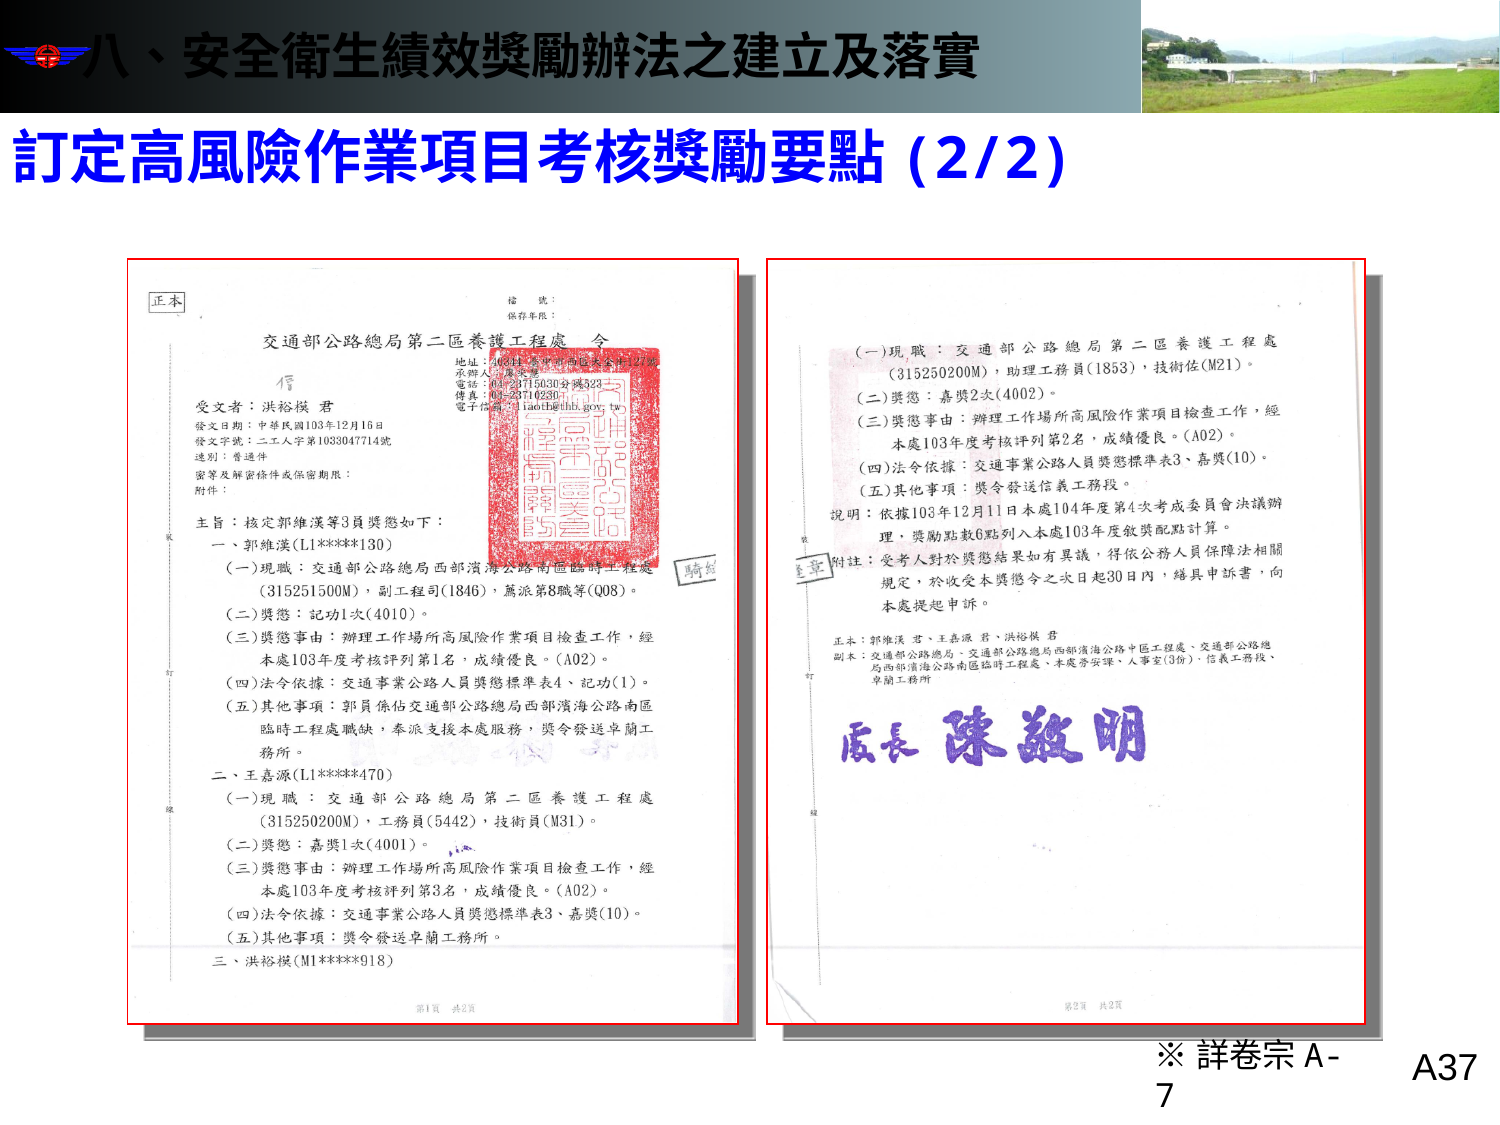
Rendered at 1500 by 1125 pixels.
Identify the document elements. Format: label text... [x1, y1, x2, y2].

text_box 訂定高風險作業項目考核獎勵要點(2/2) [0, 112, 1430, 202]
text_box A37 [1397, 1035, 1500, 1096]
text_box 八、安全衛生績效獎勵辦法之建立及落實 [0, 0, 997, 95]
picture [767, 259, 1365, 1024]
picture [128, 259, 738, 1024]
picture [1141, 0, 1500, 113]
text_box [0, 0, 1141, 112]
text_box ※詳卷宗A-7 [1139, 1026, 1375, 1083]
